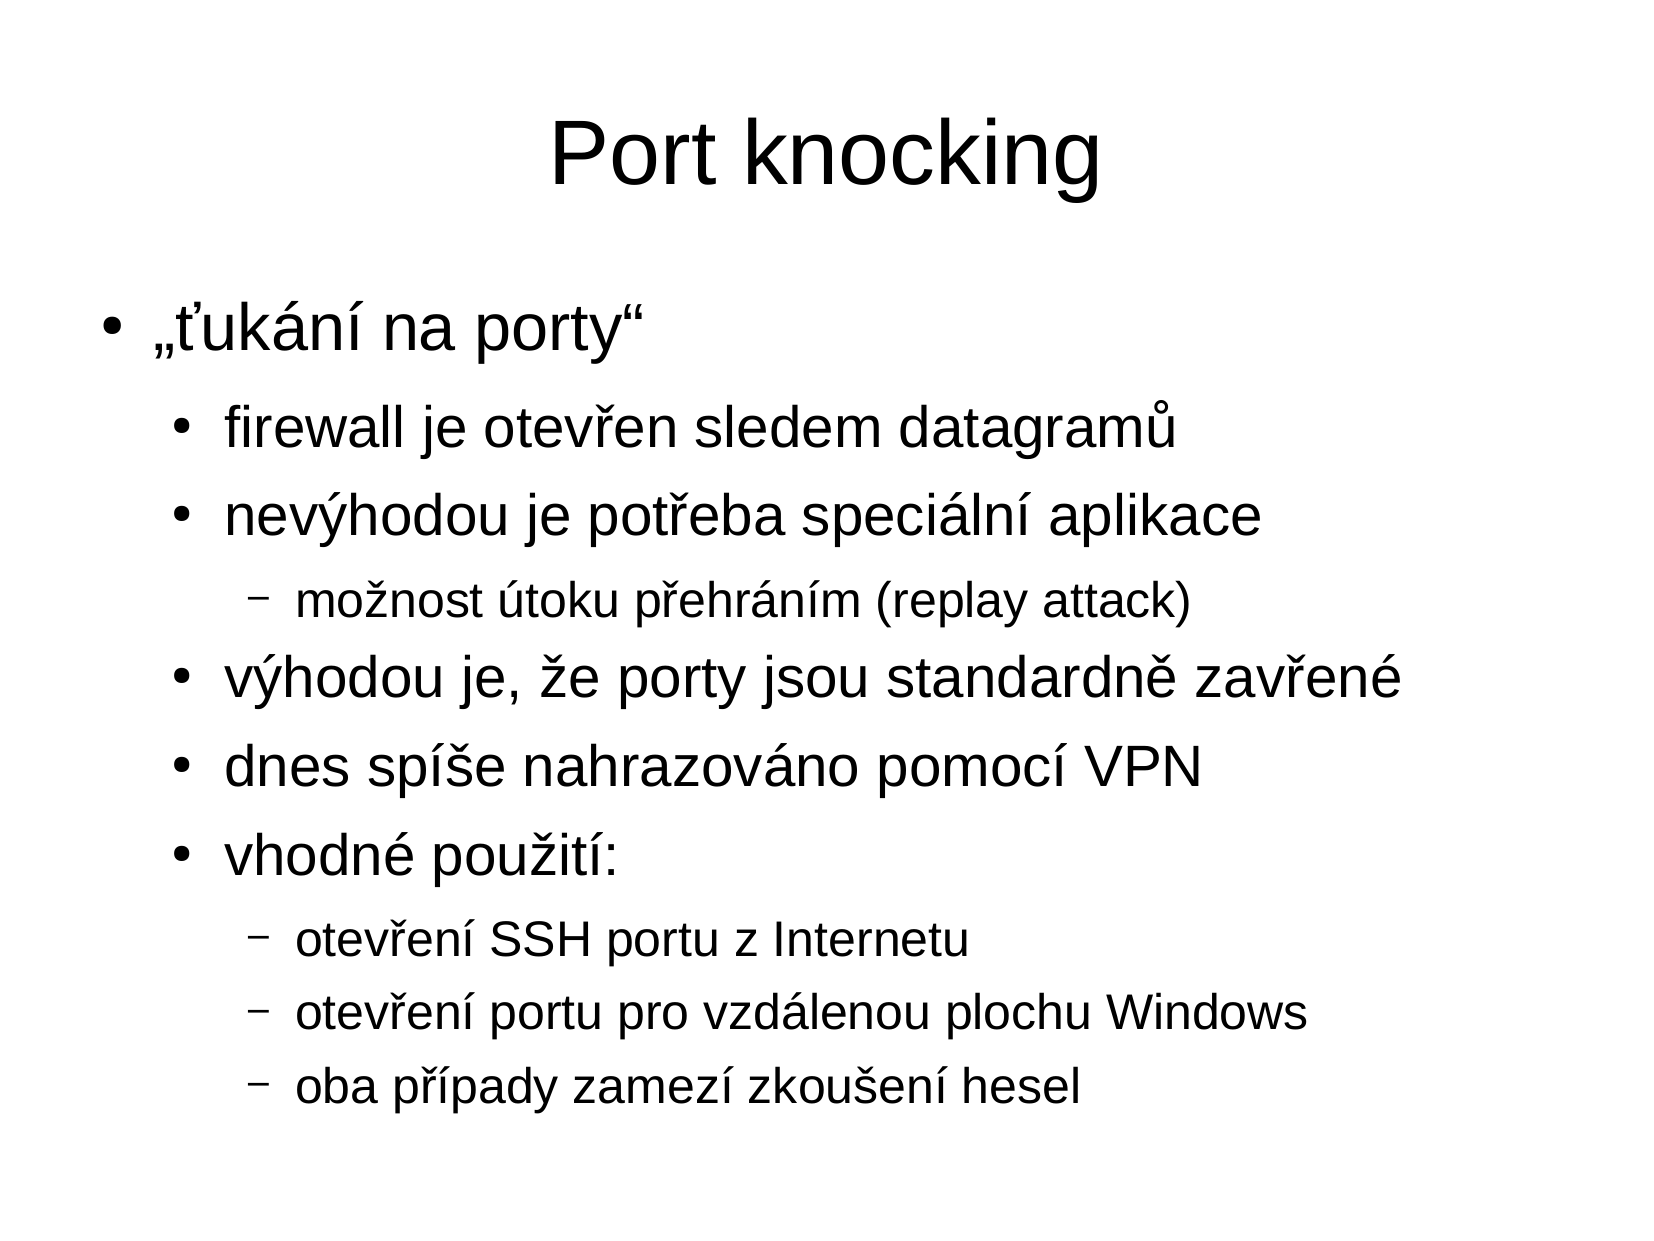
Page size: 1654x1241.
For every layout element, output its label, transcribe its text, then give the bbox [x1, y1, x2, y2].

list „ťukání na porty“ firewall je otevřen sledem datagramů nevýhodou je potřeba speciální aplikace možnost útoku přehráním (replay attack) výhodou je, že porty jsou standardně zavřené dnes spíše nahrazováno pomocí VPN vhodné použití: otevření SSH portu z Internetu otevření portu pro vzdálenou plochu Windows oba případy zamezí zkoušení hesel [82, 290, 1571, 1114]
title Port knocking [82, 49, 1571, 257]
